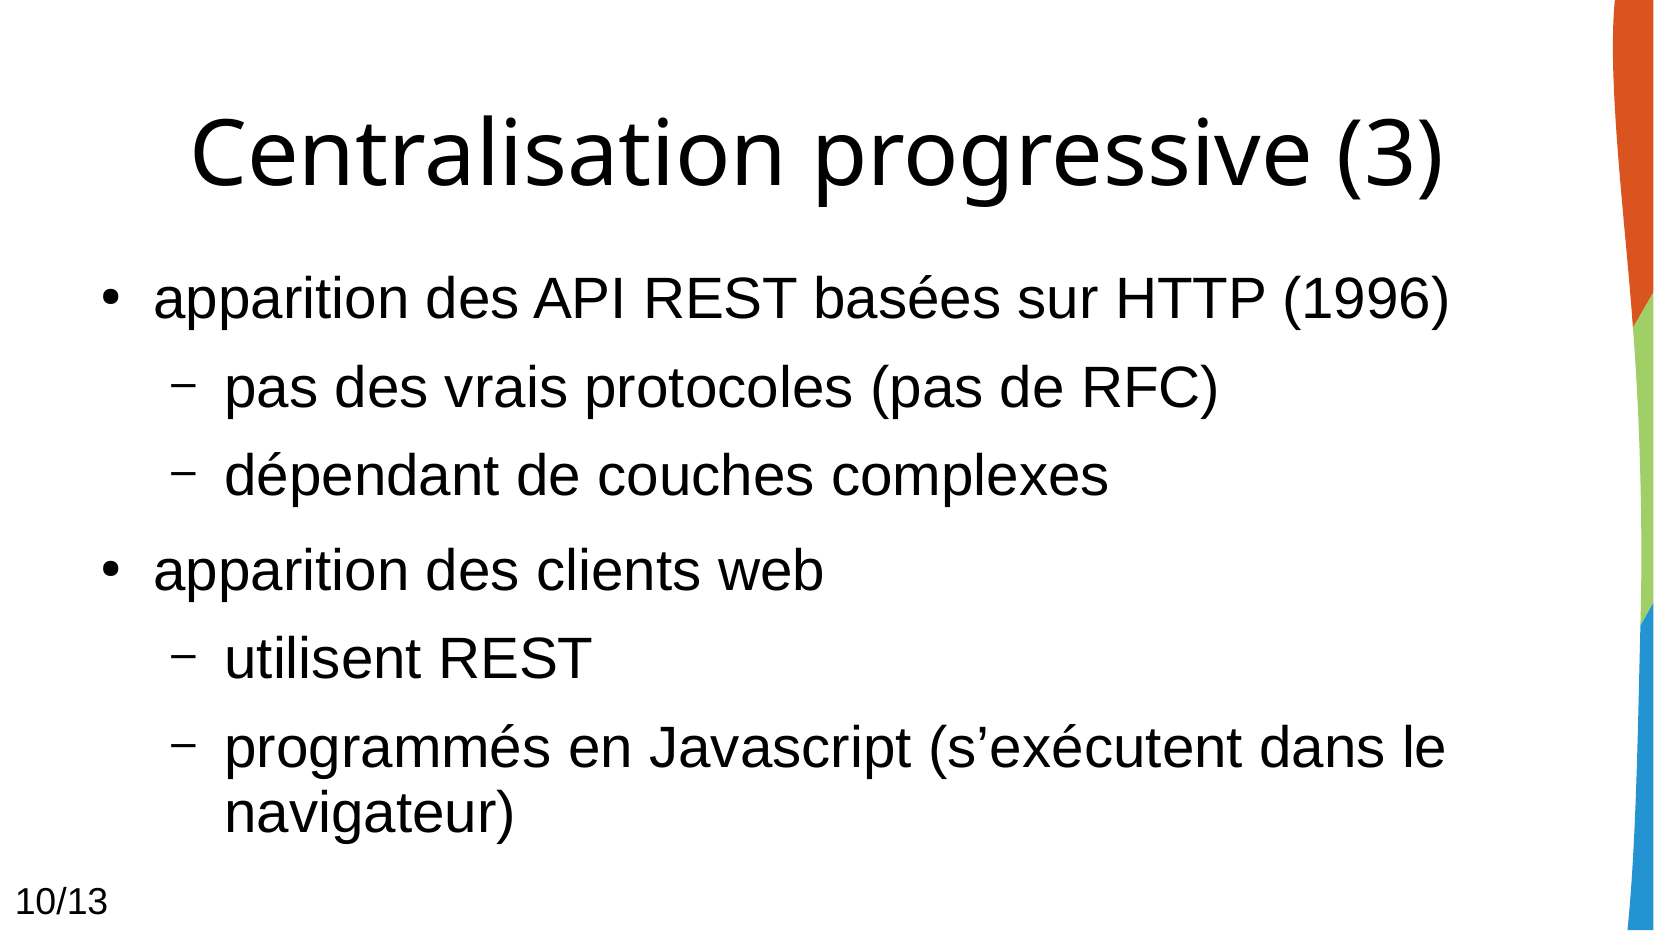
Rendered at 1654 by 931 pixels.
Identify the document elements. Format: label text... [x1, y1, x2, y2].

list apparition des API REST basées sur HTTP (1996) pas des vrais protocoles (pas de RFC) dépendant de couches complexes apparition des clients web utilisent REST programmés en Javascript (s’exécutent dans le navigateur) [82, 265, 1571, 857]
title Centralisation progressive (3) [104, 72, 1530, 229]
